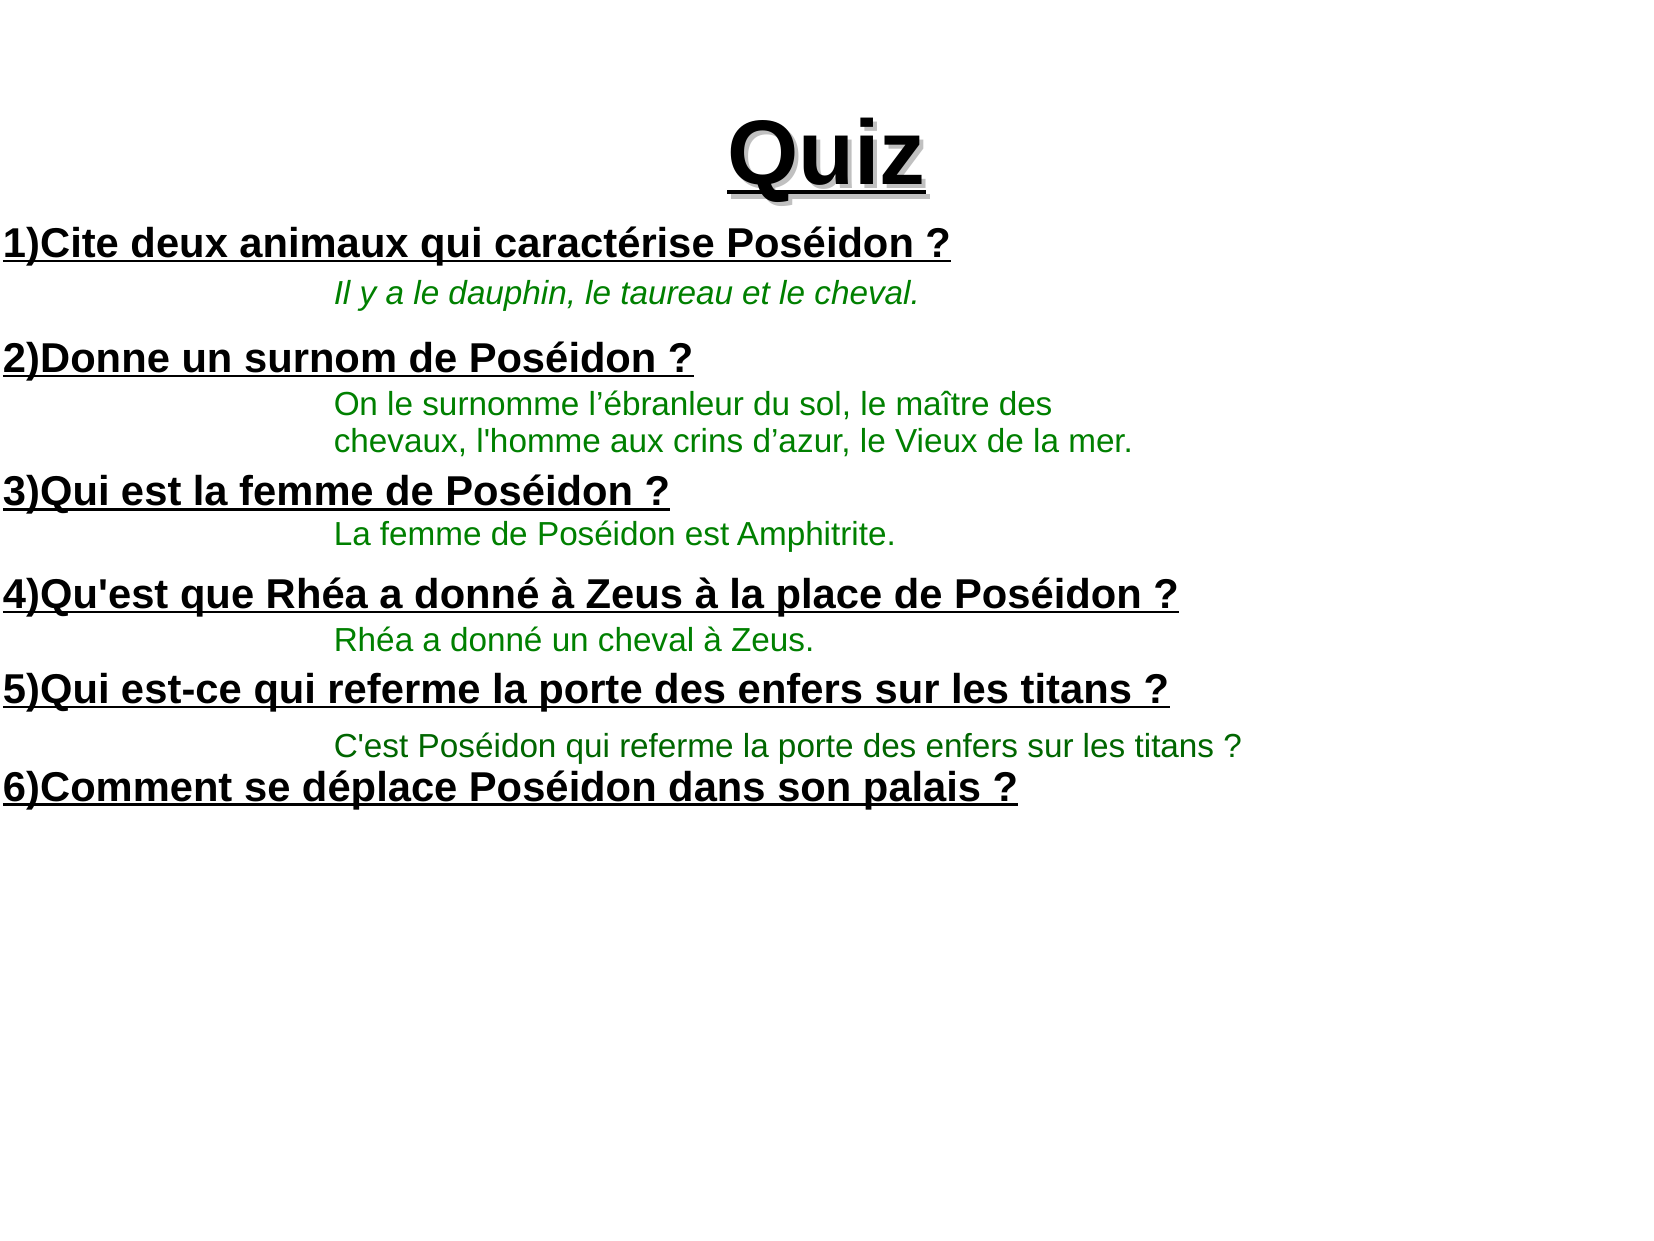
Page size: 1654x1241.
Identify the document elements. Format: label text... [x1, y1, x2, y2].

text_box 2)Donne un surnom de Poséidon ? [0, 327, 804, 390]
text_box Il y a le dauphin, le taureau et le cheval. [318, 266, 1654, 319]
title Quiz [82, 49, 1571, 257]
text_box 3)Qui est la femme de Poséidon ? [0, 460, 1382, 523]
text_box 4)Qu'est que Rhéa a donné à Zeus à la place de Poséidon ? [0, 563, 1441, 626]
text_box La femme de Poséidon est Amphitrite. [318, 507, 1371, 560]
text_box 1)Cite deux animaux qui caractérise Poséidon ? [0, 212, 1560, 275]
text_box C'est Poséidon qui referme la porte des enfers sur les titans ? [318, 720, 1512, 773]
text_box Rhéa a donné un cheval à Zeus. [318, 614, 1430, 658]
text_box 5)Qui est-ce qui referme la porte des enfers sur les titans ? [0, 658, 1654, 721]
text_box 6)Comment se déplace Poséidon dans son palais ? [0, 755, 1489, 819]
text_box On le surnomme l’ébranleur du sol, le maître des chevaux, l'homme aux crins d’azur, le Vieux de la mer. [318, 377, 1536, 468]
